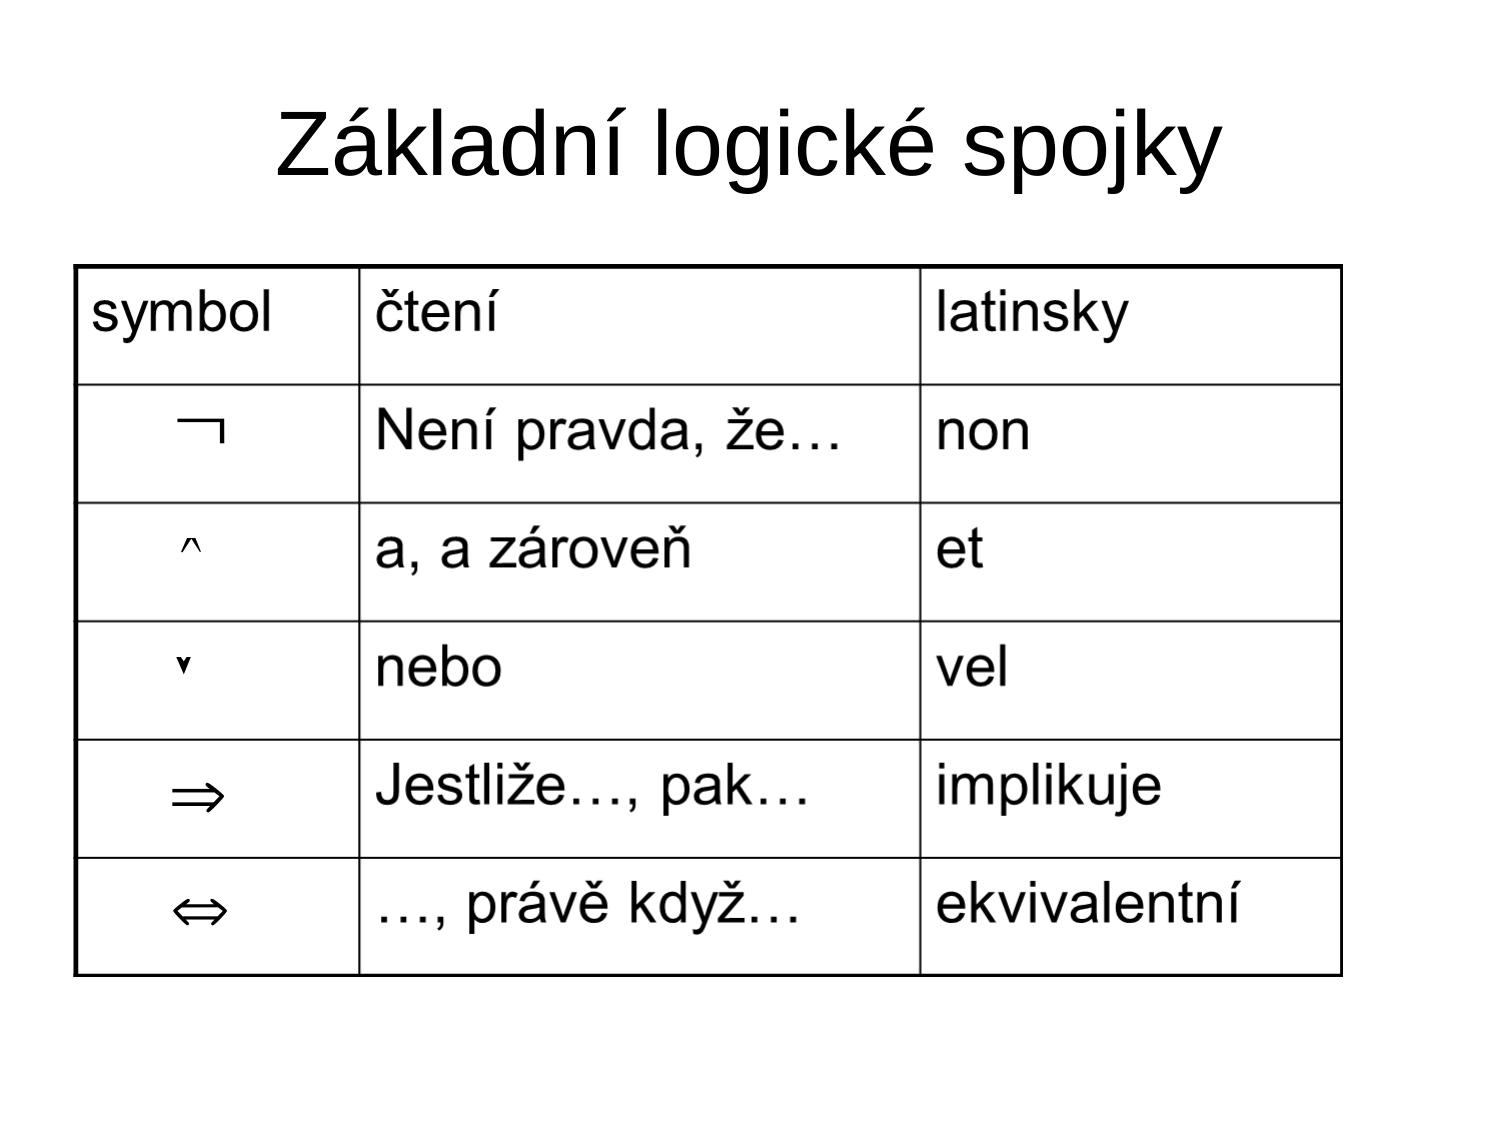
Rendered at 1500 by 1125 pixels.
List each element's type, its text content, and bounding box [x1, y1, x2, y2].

picture [55, 257, 1343, 978]
chart [159, 881, 254, 949]
chart [159, 763, 253, 838]
chart [159, 657, 232, 723]
title Základní logické spojky [75, 45, 1426, 233]
chart [171, 538, 231, 593]
chart [159, 408, 255, 473]
